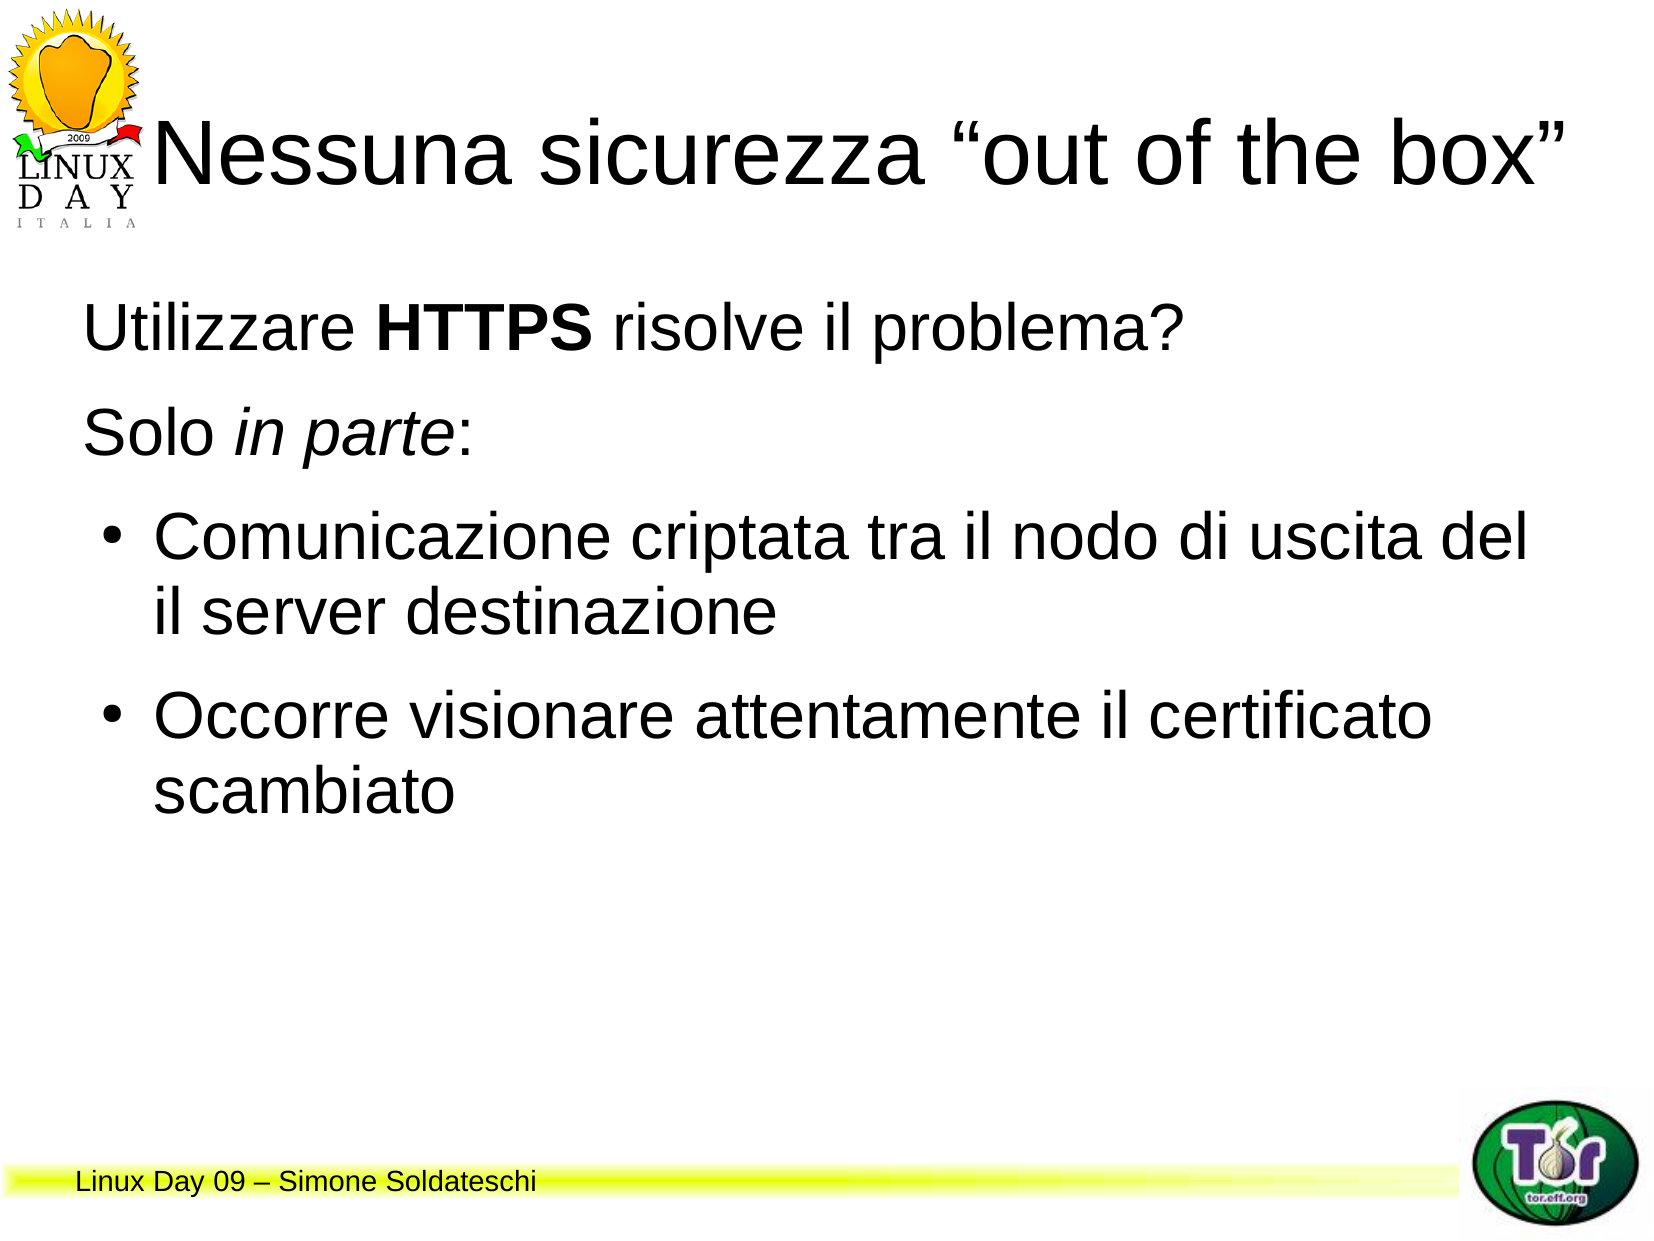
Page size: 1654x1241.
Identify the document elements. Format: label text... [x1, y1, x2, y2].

picture [1459, 1087, 1653, 1240]
list Utilizzare HTTPS risolve il problema? Solo in parte: Comunicazione criptata tra il nodo di uscita del il server destinazione Occorre visionare attentamente il certificato scambiato [82, 290, 1571, 1109]
title Nessuna sicurezza “out of the box” [150, 49, 1571, 257]
picture [0, 0, 151, 235]
